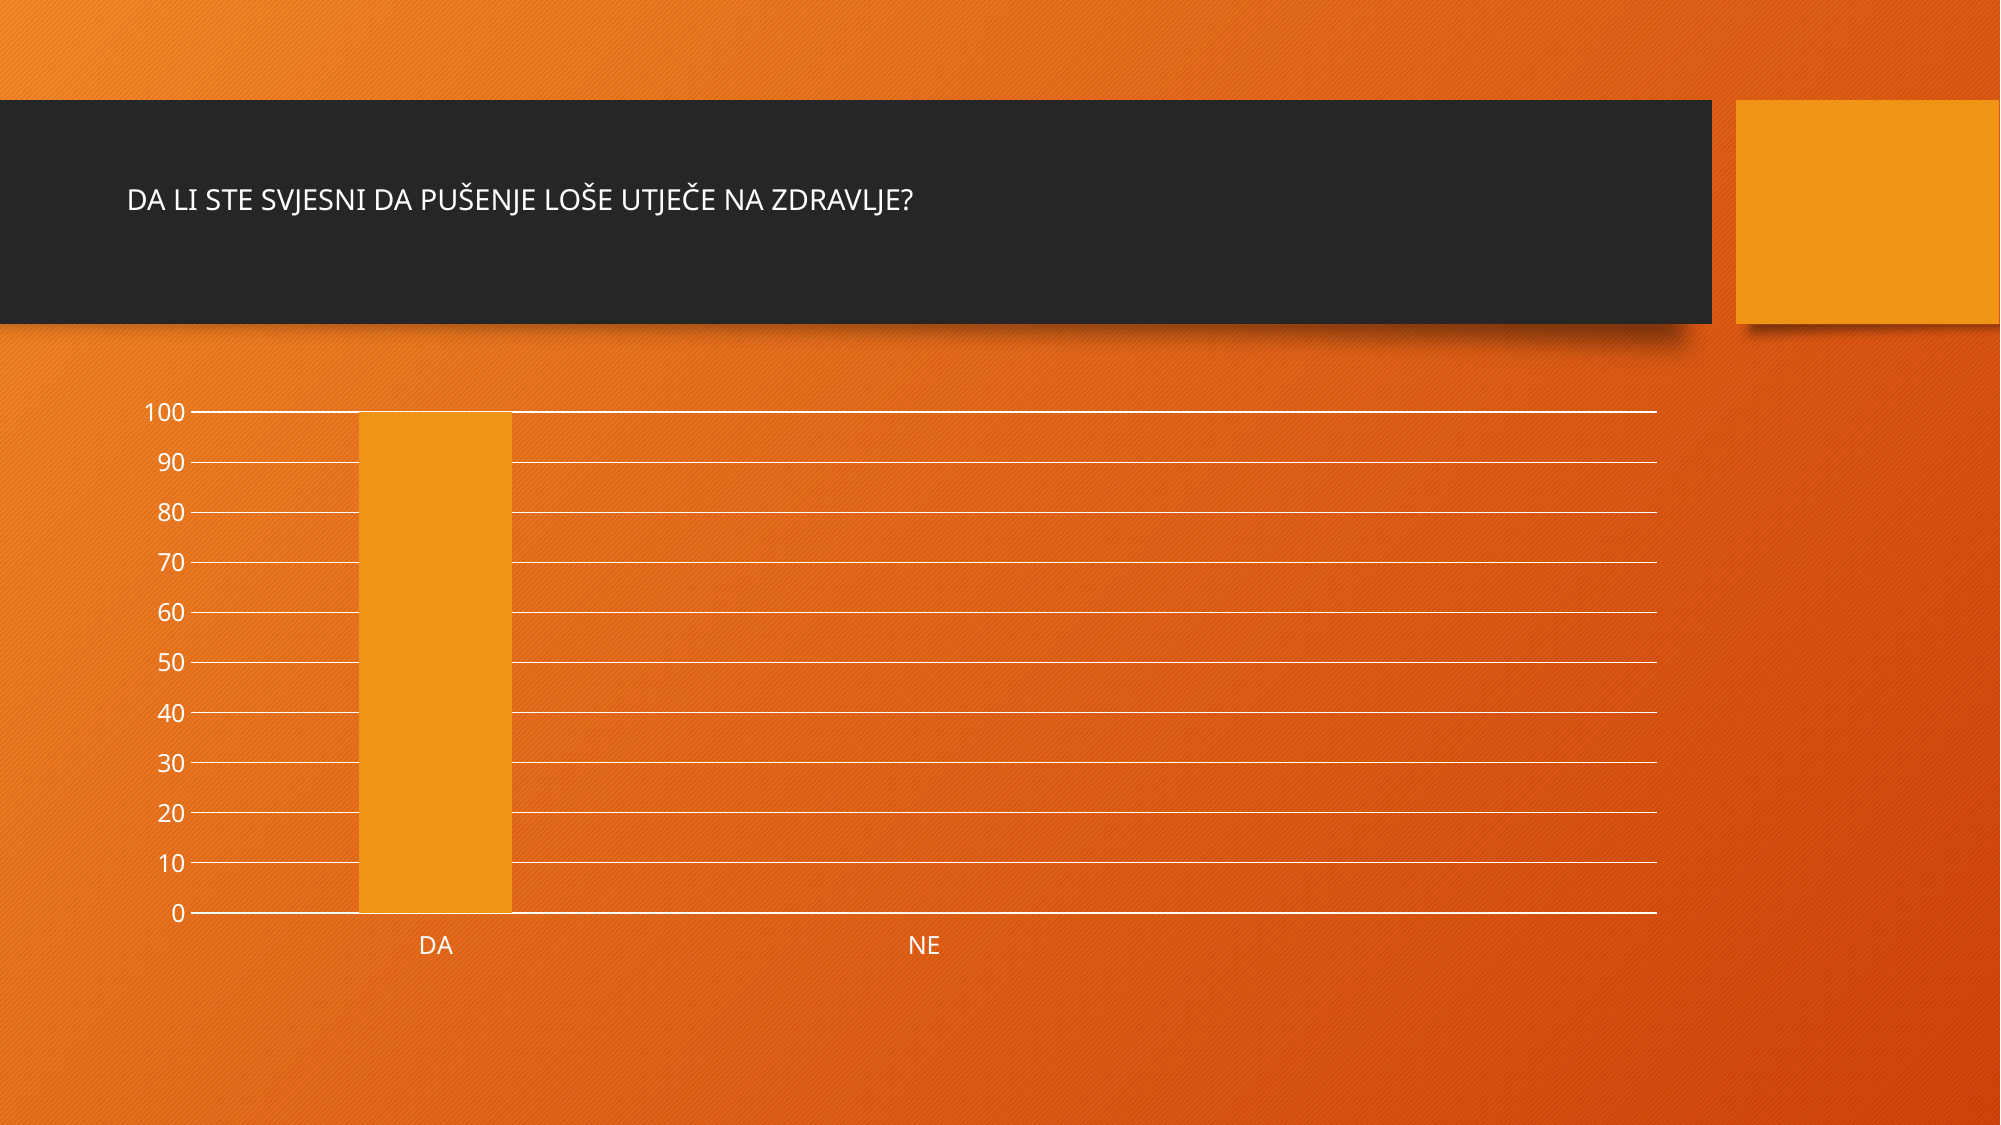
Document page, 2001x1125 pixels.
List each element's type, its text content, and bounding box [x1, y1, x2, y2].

title DA LI STE SVJESNI DA PUŠENJE LOŠE UTJEČE NA ZDRAVLJE? [111, 82, 1689, 261]
chart [111, 383, 1689, 974]
